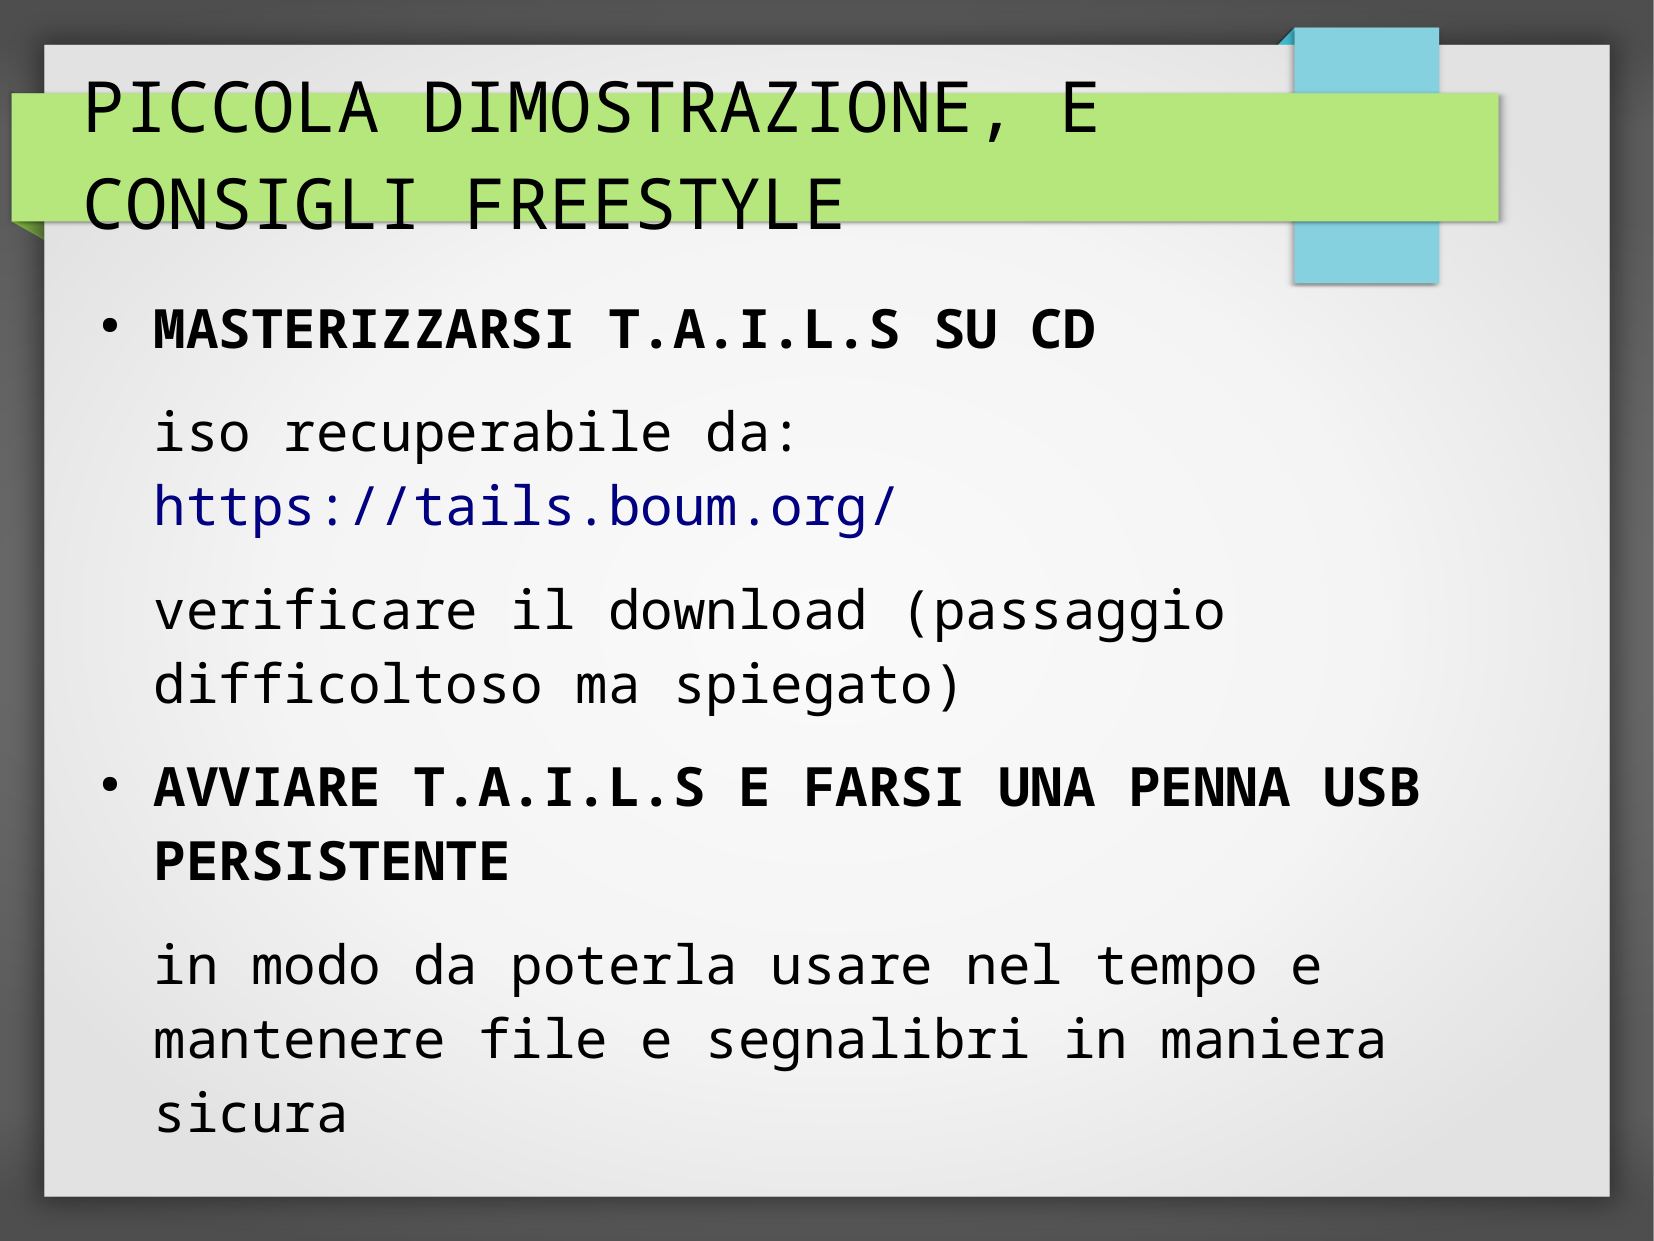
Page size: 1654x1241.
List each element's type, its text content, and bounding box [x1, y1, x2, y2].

list MASTERIZZARSI T.A.I.L.S SU CD iso recuperabile da: https://tails.boum.org/‎ verificare il download (passaggio difficoltoso ma spiegato) AVVIARE T.A.I.L.S E FARSI UNA PENNA USB PERSISTENTE in modo da poterla usare nel tempo e mantenere file e segnalibri in maniera sicura [82, 290, 1576, 1171]
picture [0, 0, 1654, 1241]
title PICCOLA DIMOSTRAZIONE, E CONSIGLI FREESTYLE [82, 82, 1264, 225]
